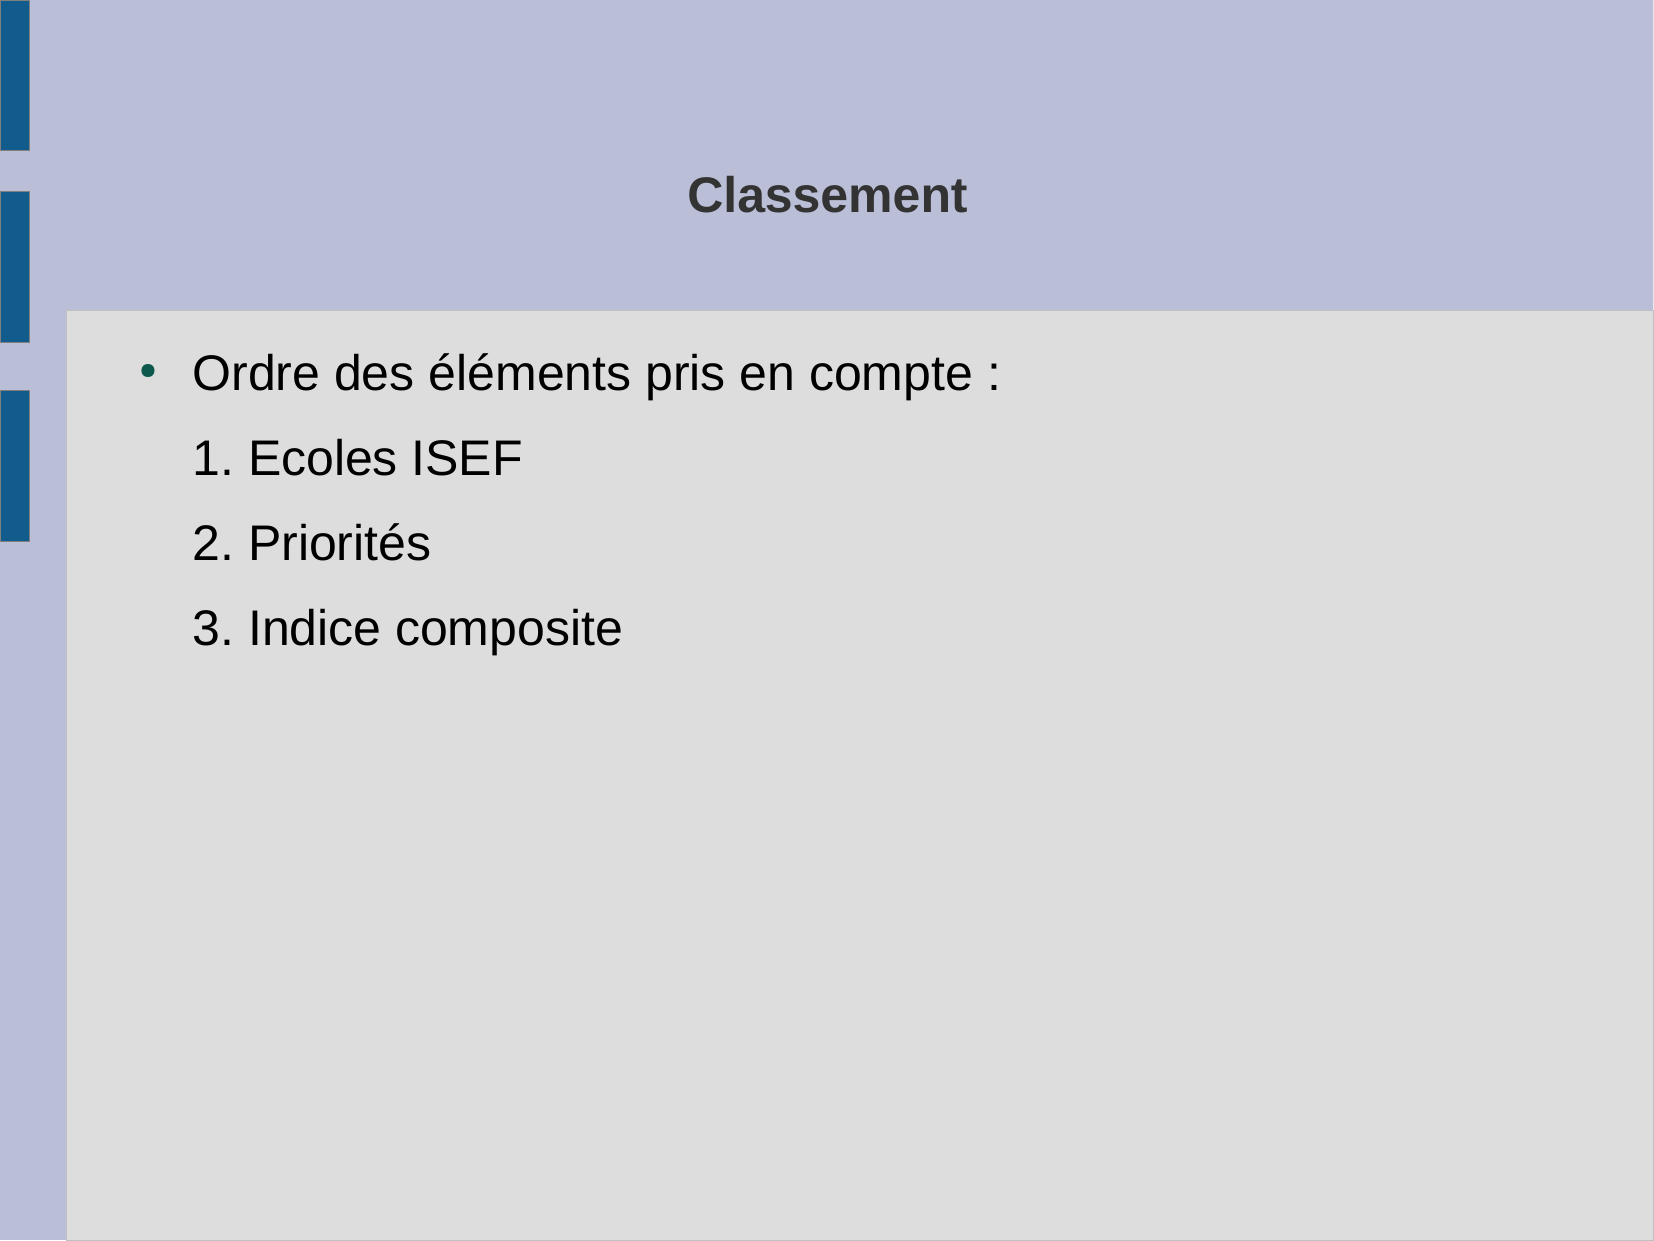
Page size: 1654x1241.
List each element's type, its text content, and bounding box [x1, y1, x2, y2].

title Classement [121, 91, 1534, 299]
list Ordre des éléments pris en compte : 1. Ecoles ISEF 2. Priorités 3. Indice composite [121, 344, 1534, 1127]
